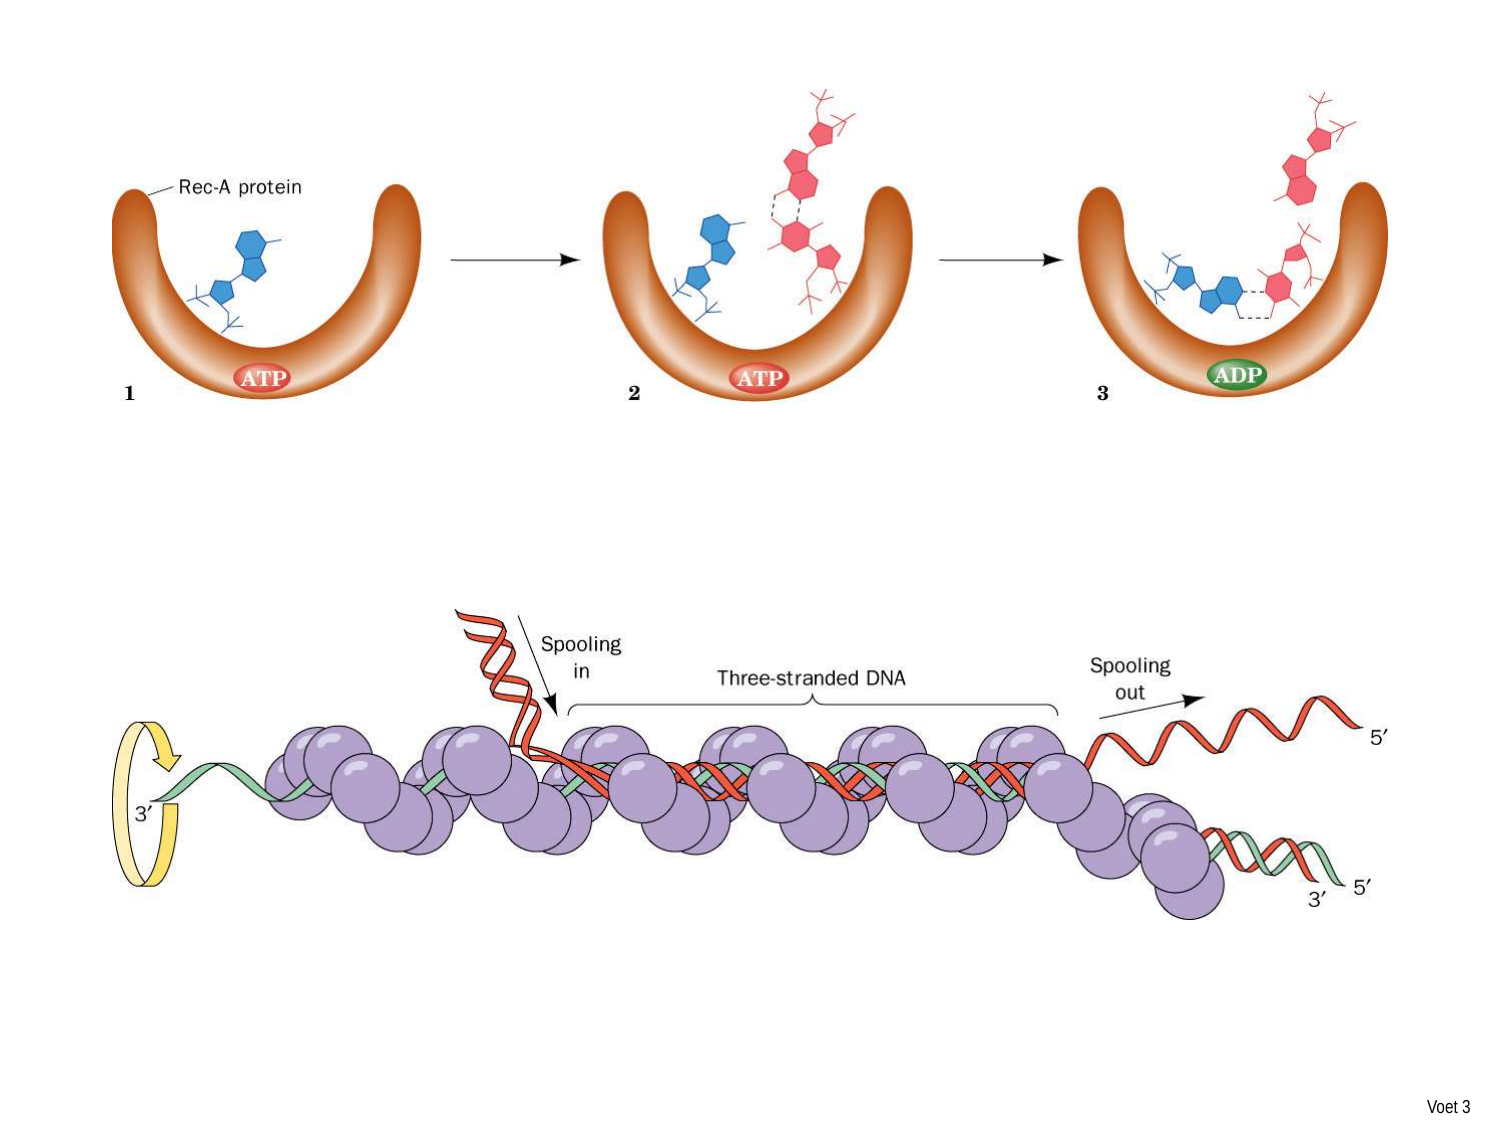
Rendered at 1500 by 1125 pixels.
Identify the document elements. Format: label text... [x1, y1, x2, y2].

picture [112, 89, 1388, 405]
text_box Voet 3 [1412, 1087, 1486, 1125]
picture [112, 609, 1388, 920]
